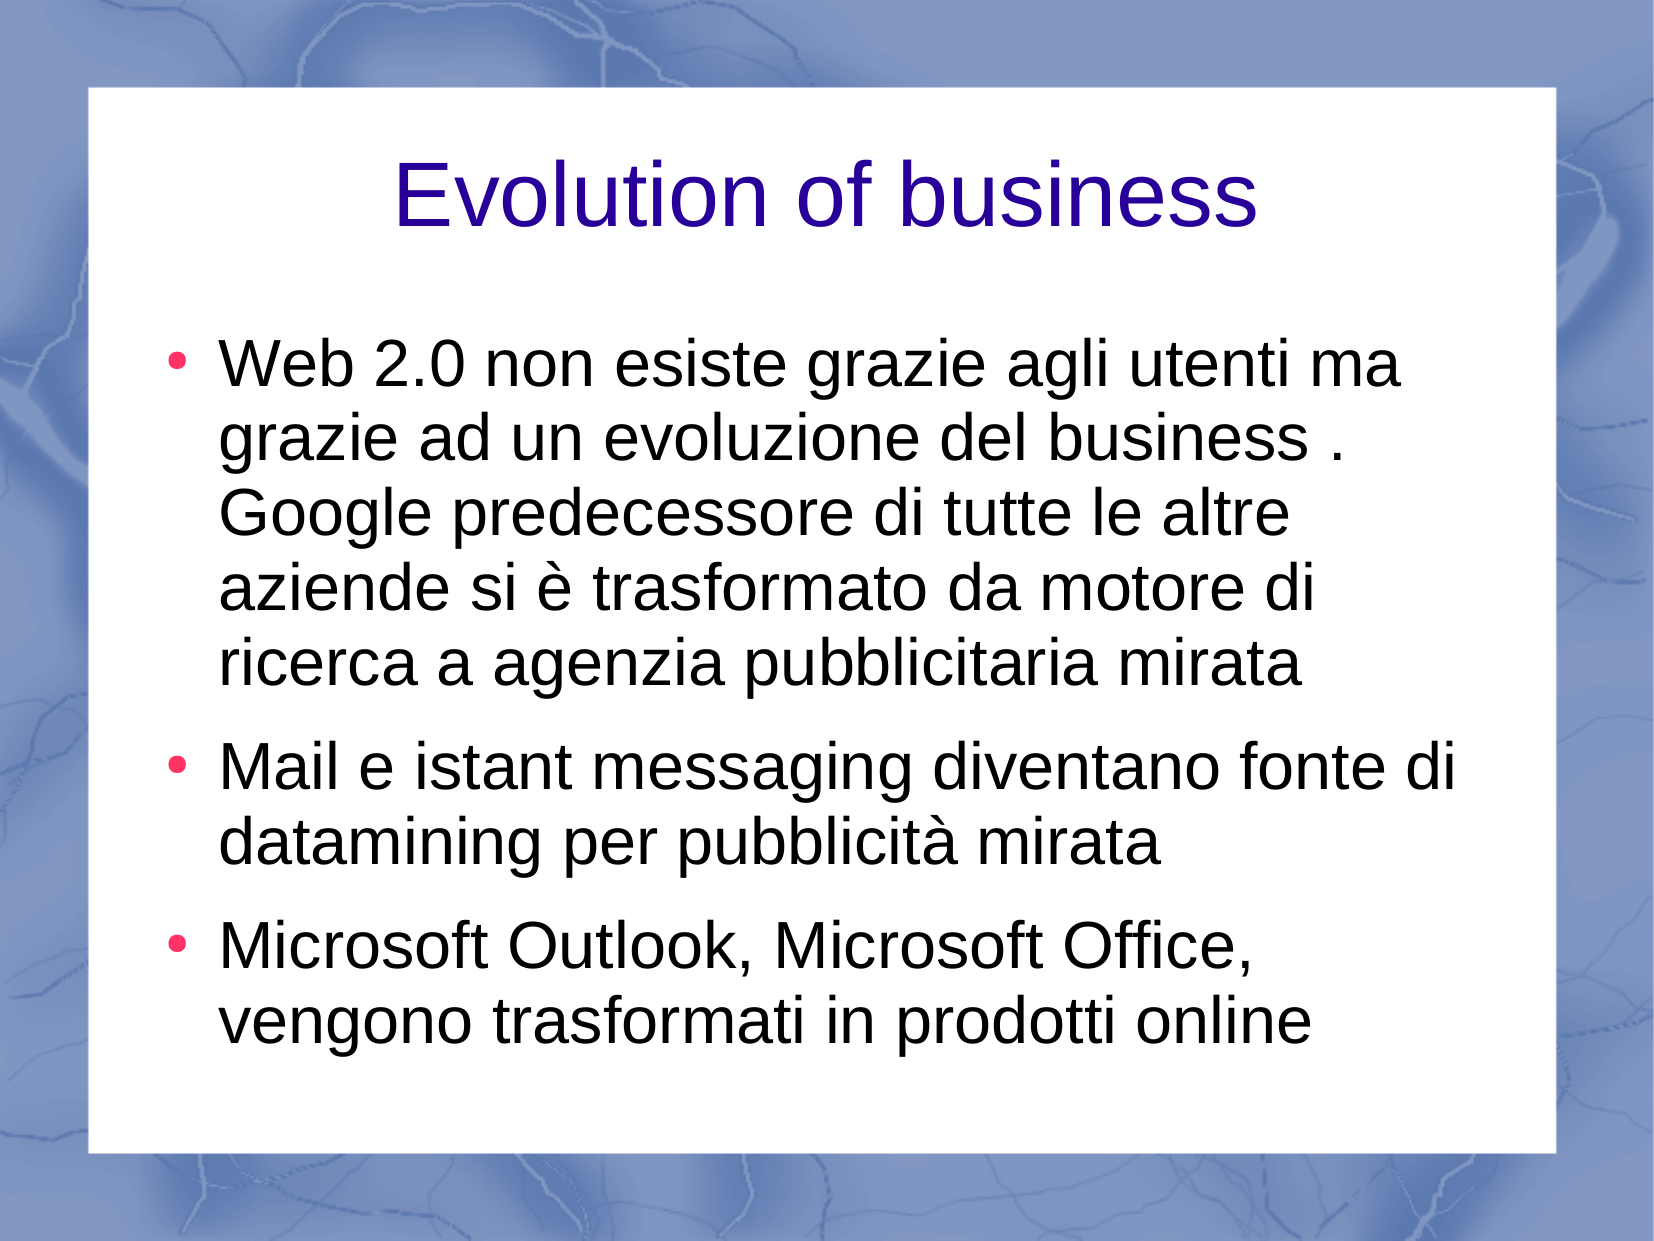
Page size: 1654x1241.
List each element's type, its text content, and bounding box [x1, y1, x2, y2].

title Evolution of business [118, 98, 1536, 291]
list Web 2.0 non esiste grazie agli utenti ma grazie ad un evoluzione del business . Google predecessore di tutte le altre aziende si è trasformato da motore di ricerca a agenzia pubblicitaria mirata Mail e istant messaging diventano fonte di datamining per pubblicità mirata Microsoft Outlook, Microsoft Office, vengono trasformati in prodotti online [147, 325, 1506, 1130]
picture [0, 0, 1654, 1241]
